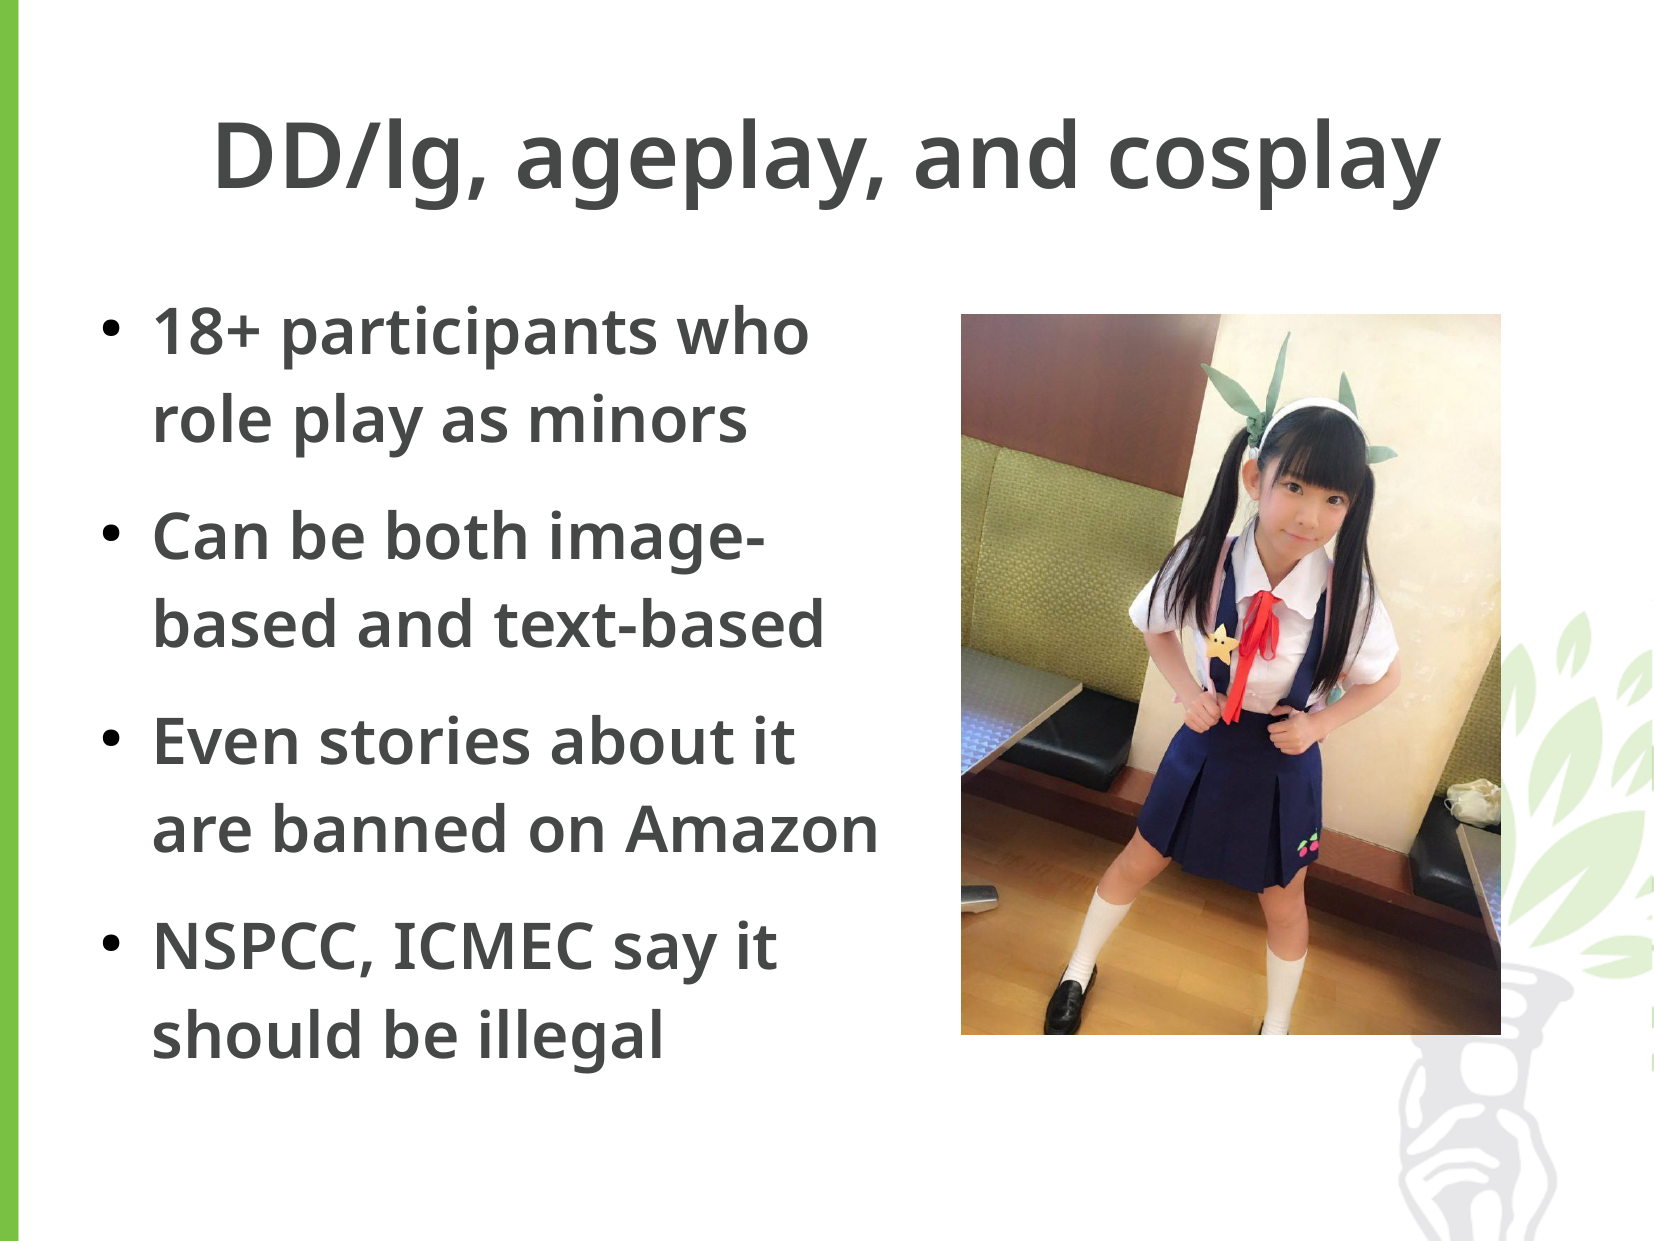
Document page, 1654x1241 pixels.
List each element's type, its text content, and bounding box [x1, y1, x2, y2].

title DD/lg, ageplay, and cosplay [82, 49, 1571, 257]
list 18+ participants who role play as minors Can be both image-based and text-based Even stories about it are banned on Amazon NSPCC, ICMEC say it should be illegal [82, 285, 886, 1111]
picture [0, 0, 1654, 1241]
